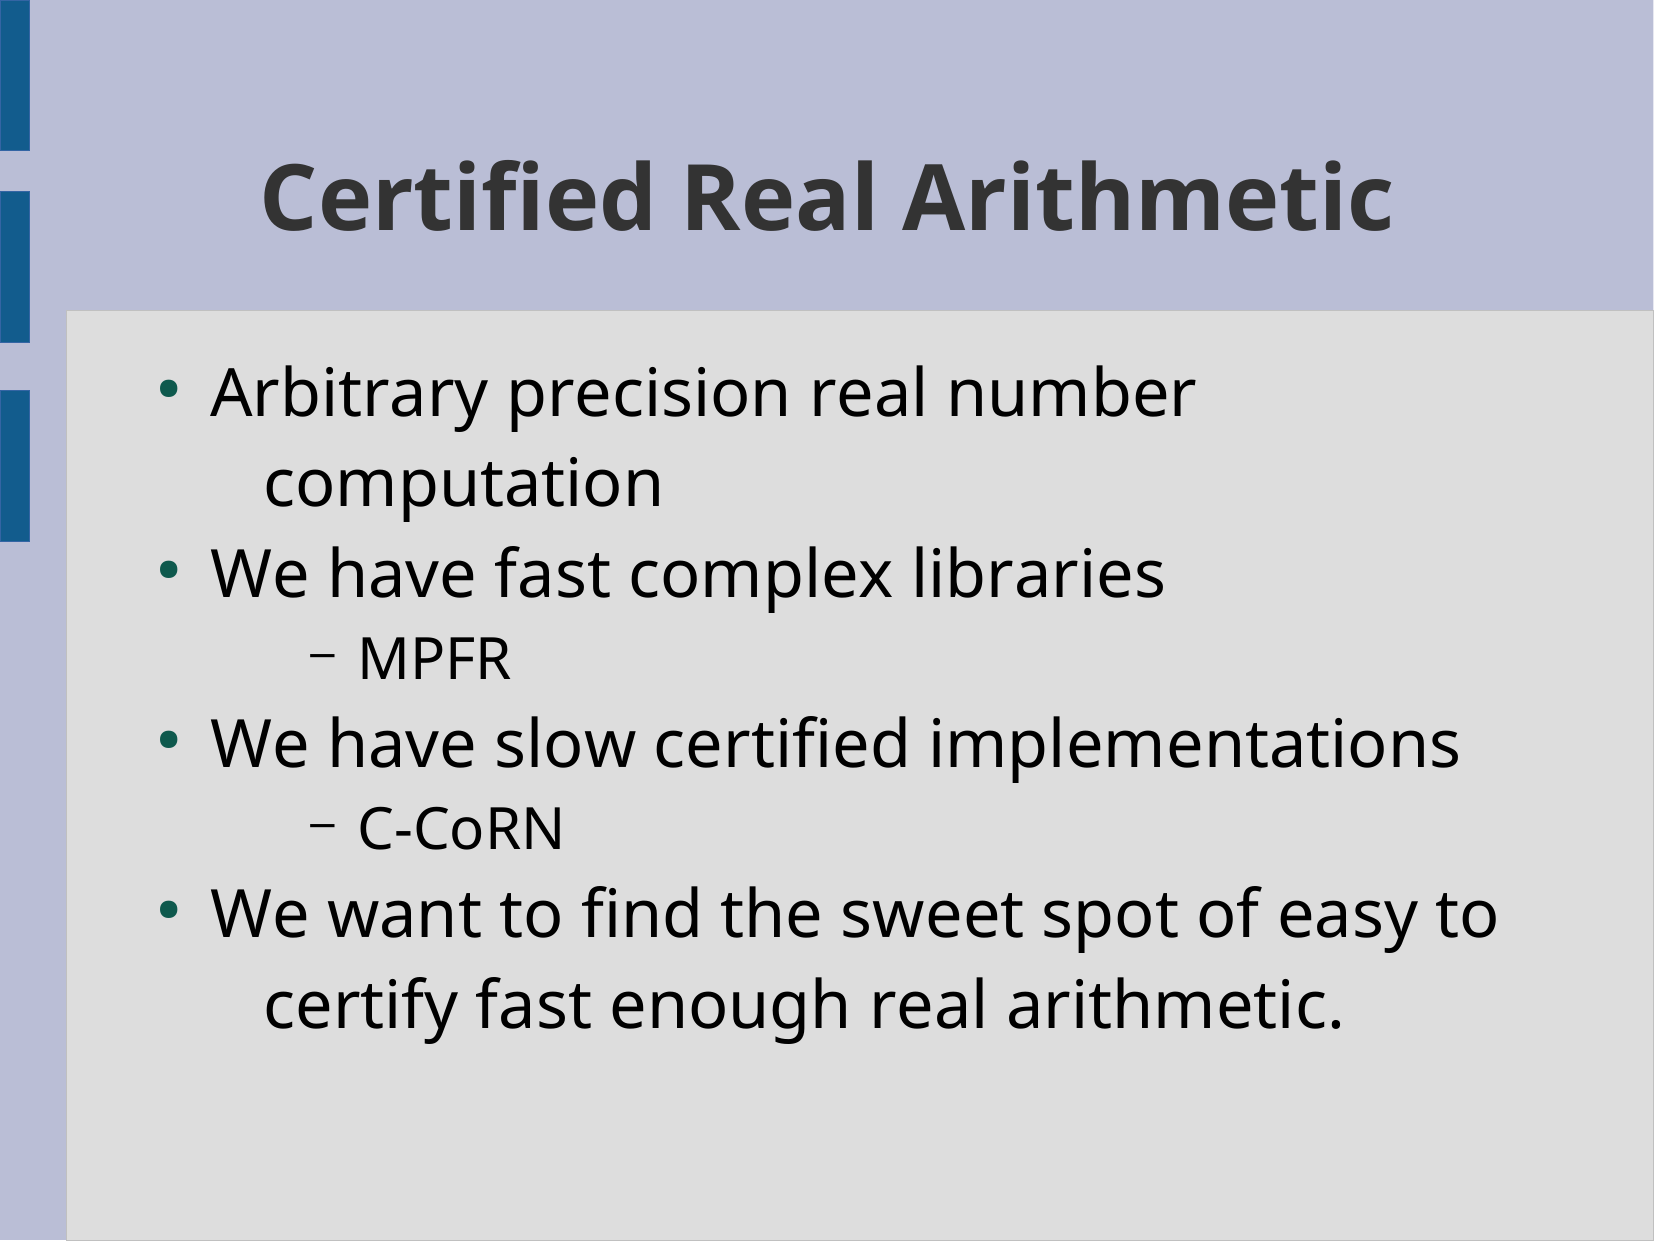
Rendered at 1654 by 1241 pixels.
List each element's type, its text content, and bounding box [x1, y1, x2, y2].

list Arbitrary precision real number computation We have fast complex libraries MPFR We have slow certified implementations C-CoRN We want to find the sweet spot of easy to certify fast enough real arithmetic. [121, 344, 1534, 1127]
title Certified Real Arithmetic [121, 55, 1534, 334]
